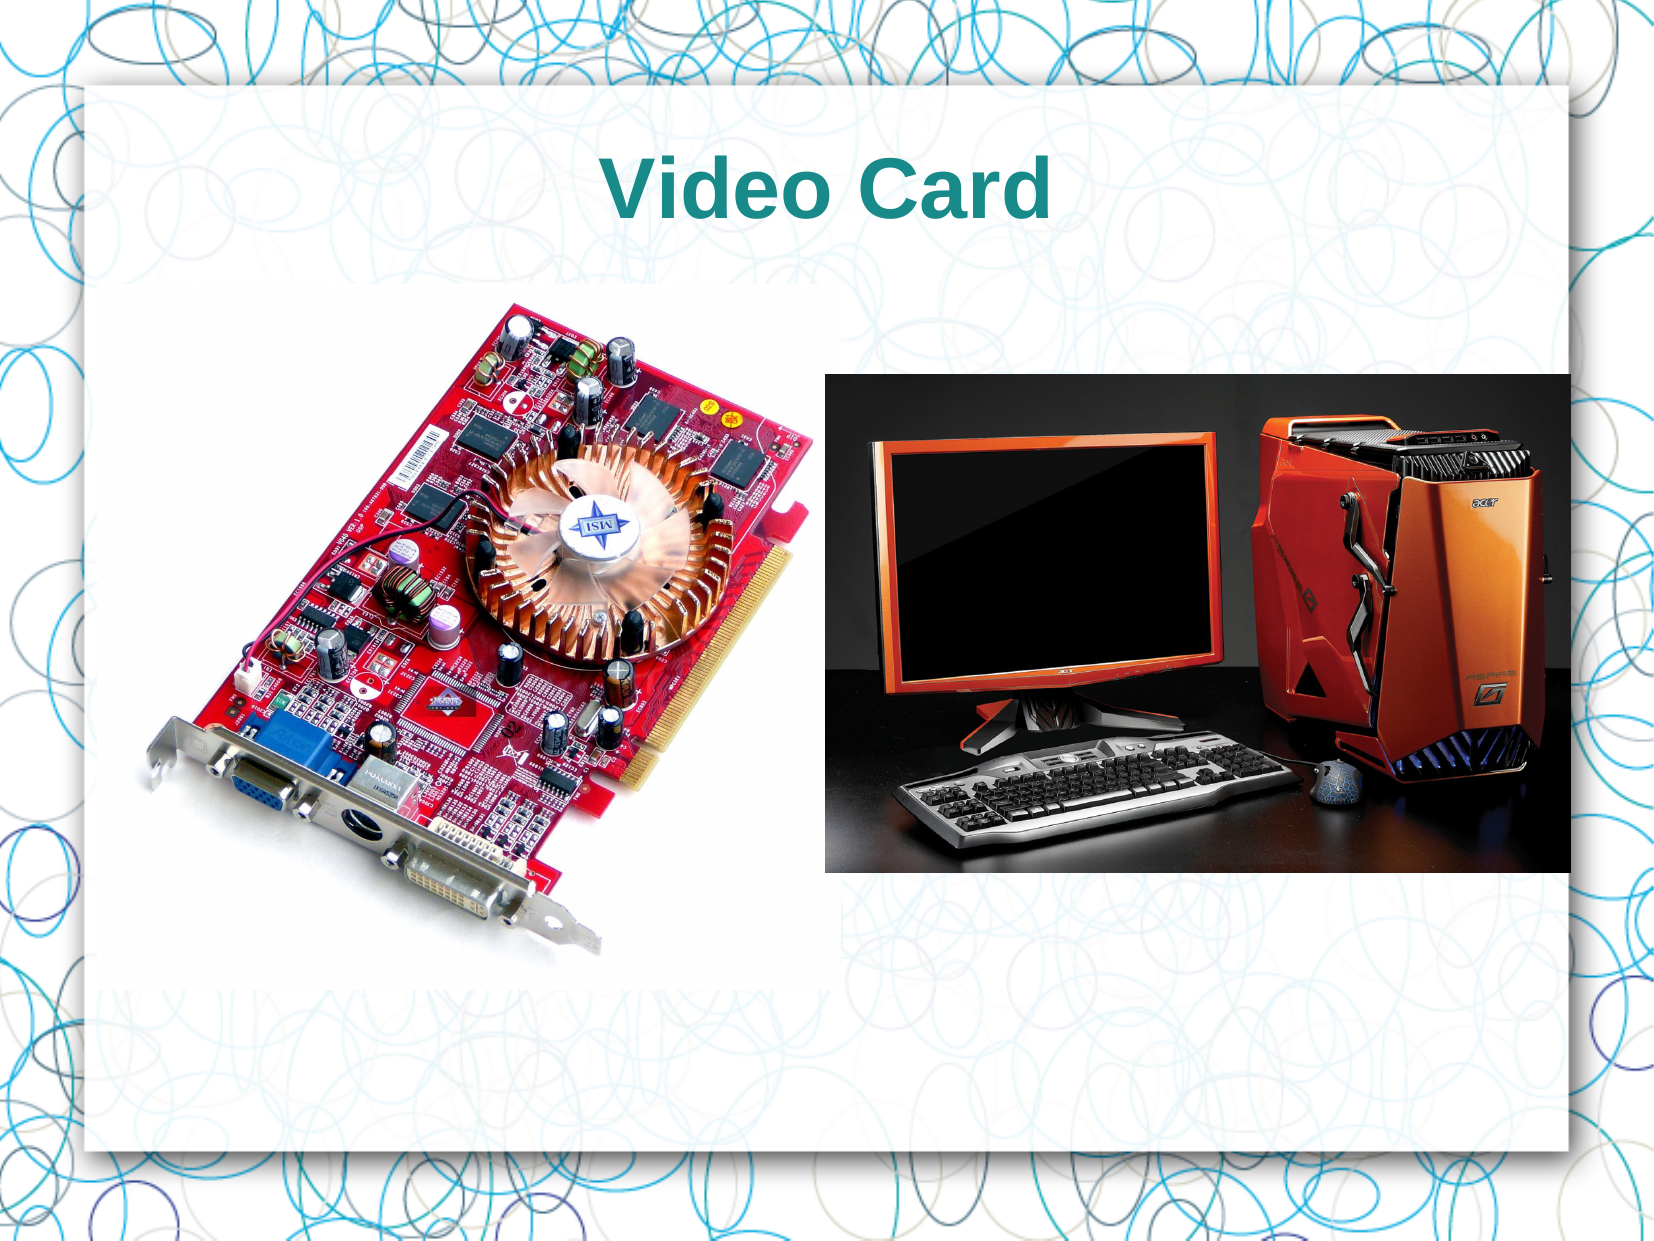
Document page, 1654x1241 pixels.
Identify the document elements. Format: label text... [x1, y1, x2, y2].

title Video Card [82, 84, 1571, 292]
picture [0, 0, 1654, 1241]
